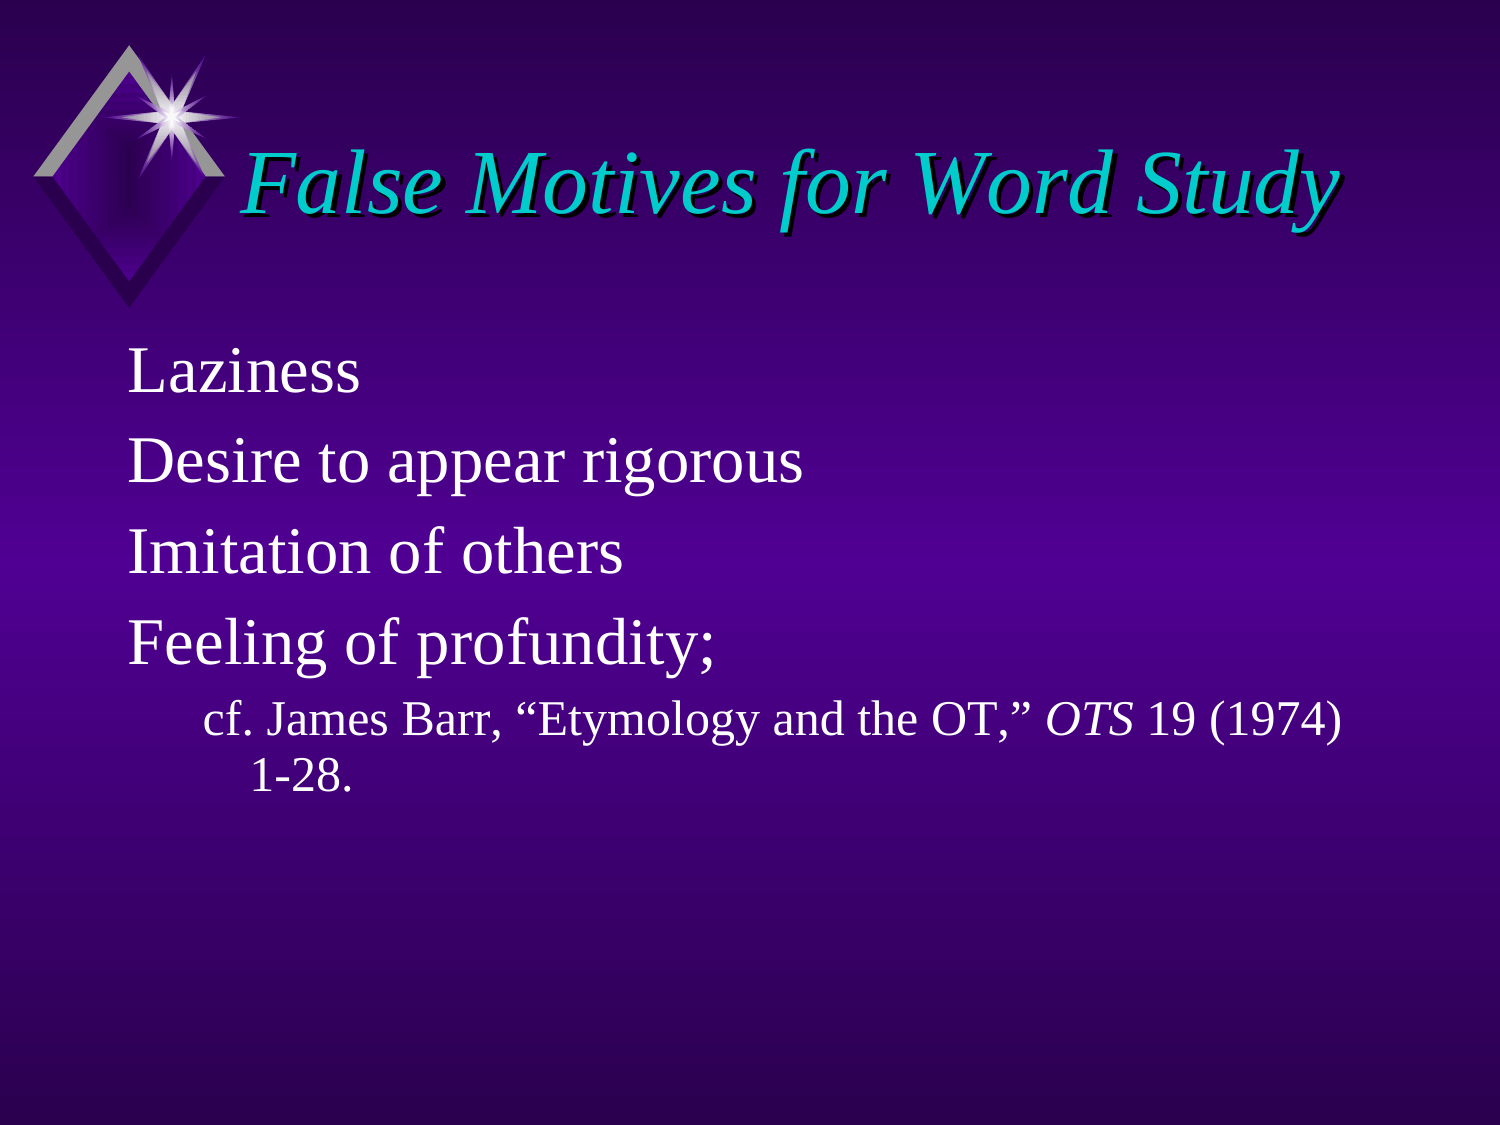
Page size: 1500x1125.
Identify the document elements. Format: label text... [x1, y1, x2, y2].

list Laziness Desire to appear rigorous Imitation of others Feeling of profundity; cf. James Barr, “Etymology and the OT,” OTS 19 (1974) 1-28. [112, 324, 1388, 1001]
title False Motives for Word Study [224, 78, 1388, 288]
